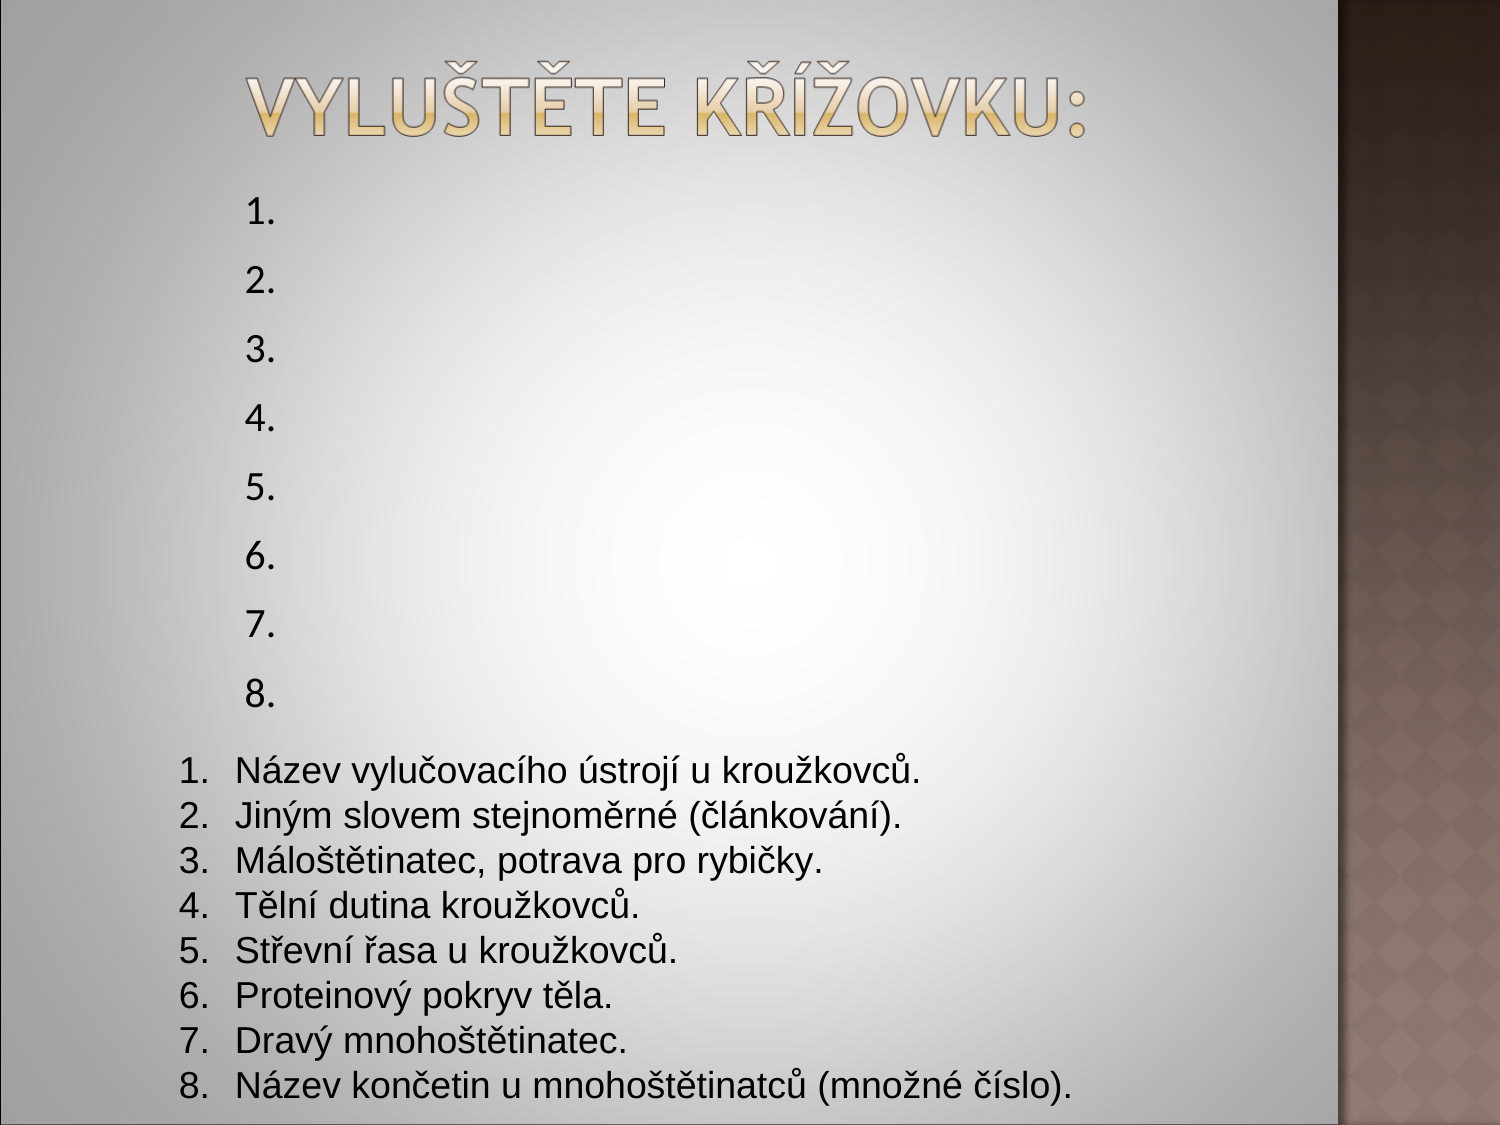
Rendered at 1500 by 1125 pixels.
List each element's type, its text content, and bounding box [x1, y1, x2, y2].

table_cell [858, 314, 910, 382]
table_cell [286, 520, 338, 589]
table_cell [807, 451, 858, 520]
table_cell 6. [234, 520, 286, 589]
table_cell 8. [234, 658, 286, 727]
table_cell [1014, 589, 1066, 658]
table_cell [910, 382, 962, 451]
table_cell [807, 520, 858, 589]
table_cell [338, 658, 390, 727]
table_cell [338, 520, 390, 589]
table_cell [962, 451, 1014, 520]
table_cell [442, 245, 494, 314]
table_cell [754, 245, 807, 314]
table_cell [910, 451, 962, 520]
table_cell [442, 382, 494, 451]
table_cell [754, 589, 807, 658]
table_cell [807, 658, 858, 727]
table_cell [390, 314, 442, 382]
table_cell 4. [234, 382, 286, 451]
table_cell [702, 520, 754, 589]
picture [0, 0, 1500, 1125]
table_header [858, 176, 910, 245]
table_cell [390, 382, 442, 451]
table_cell [962, 245, 1014, 314]
table_cell [442, 314, 494, 382]
table_cell [598, 589, 650, 658]
table_cell [962, 520, 1014, 589]
table_cell [1014, 520, 1066, 589]
table_cell [858, 245, 910, 314]
table_cell [598, 245, 650, 314]
table_cell [442, 589, 494, 658]
table_cell [650, 314, 702, 382]
table_header [286, 176, 338, 245]
table_cell [598, 382, 650, 451]
table_header [494, 176, 546, 245]
table_cell [494, 245, 546, 314]
table_header [546, 176, 598, 245]
text_box Název vylučovacího ústrojí u kroužkovců. Jiným slovem stejnoměrné (článkování). Máloštětinatec, potrava pro rybičky. Tělní dutina kroužkovců. Střevní řasa u kroužkovců. Proteinový pokryv těla. Dravý mnohoštětinatec. Název končetin u mnohoštětinatců (množné číslo). [164, 738, 1184, 1125]
table_cell [494, 451, 546, 520]
table_header [962, 176, 1014, 245]
table_cell [807, 245, 858, 314]
table_cell [910, 245, 962, 314]
table_cell [286, 658, 338, 727]
table_cell [390, 589, 442, 658]
table_cell [702, 314, 754, 382]
table_cell [807, 589, 858, 658]
table_header [390, 176, 442, 245]
table_cell [962, 382, 1014, 451]
table_cell [754, 658, 807, 727]
table_cell [1014, 382, 1066, 451]
table_cell [390, 658, 442, 727]
table_cell [702, 451, 754, 520]
table_cell [858, 382, 910, 451]
table_cell [546, 245, 598, 314]
table_cell [858, 589, 910, 658]
table_cell [286, 589, 338, 658]
table_cell [962, 658, 1014, 727]
table_cell [390, 520, 442, 589]
table_cell [650, 589, 702, 658]
table_cell [338, 382, 390, 451]
table_cell [858, 451, 910, 520]
table_cell [650, 520, 702, 589]
table_cell 2. [234, 245, 286, 314]
table_cell [650, 382, 702, 451]
table_header [702, 176, 754, 245]
table_cell [1014, 314, 1066, 382]
table_cell [962, 589, 1014, 658]
table_cell [702, 245, 754, 314]
table_cell [598, 451, 650, 520]
table_cell [962, 314, 1014, 382]
table_header [598, 176, 650, 245]
table_cell [390, 245, 442, 314]
table_cell [338, 245, 390, 314]
table_cell [338, 589, 390, 658]
table_cell [754, 451, 807, 520]
table_cell [650, 658, 702, 727]
table_header [650, 176, 702, 245]
table_cell [286, 451, 338, 520]
table_cell [286, 382, 338, 451]
table_cell [494, 314, 546, 382]
table_cell 3. [234, 314, 286, 382]
table_cell [910, 520, 962, 589]
table_cell [910, 589, 962, 658]
table_cell [494, 658, 546, 727]
table_header [338, 176, 390, 245]
table_header [910, 176, 962, 245]
table_cell [546, 589, 598, 658]
table_cell [1014, 658, 1066, 727]
table_cell [858, 658, 910, 727]
table_cell [702, 658, 754, 727]
table_cell [1014, 451, 1066, 520]
table_cell [650, 245, 702, 314]
table_cell [910, 658, 962, 727]
table_cell [807, 382, 858, 451]
table_header 1. [234, 176, 286, 245]
table_cell [494, 589, 546, 658]
table_cell [442, 658, 494, 727]
table_cell [754, 314, 807, 382]
table_cell [546, 658, 598, 727]
table_cell [494, 520, 546, 589]
table_header [1014, 176, 1066, 245]
table_cell [546, 314, 598, 382]
table_header [807, 176, 858, 245]
table_cell [546, 520, 598, 589]
table_cell [390, 451, 442, 520]
table_header [754, 176, 807, 245]
table_cell [546, 451, 598, 520]
table_cell [702, 589, 754, 658]
table_cell 7. [234, 589, 286, 658]
table_cell [858, 520, 910, 589]
table_cell [494, 382, 546, 451]
table_cell [546, 382, 598, 451]
table_cell [286, 314, 338, 382]
text_box [73, 34, 1265, 154]
table_cell [598, 520, 650, 589]
table_cell [650, 451, 702, 520]
table_cell [442, 520, 494, 589]
table_cell [598, 658, 650, 727]
table_cell [338, 314, 390, 382]
table_cell [338, 451, 390, 520]
table_cell [286, 245, 338, 314]
table_cell [1014, 245, 1066, 314]
table_header [442, 176, 494, 245]
table_cell [598, 314, 650, 382]
table_cell [754, 382, 807, 451]
table_cell [807, 314, 858, 382]
table_cell 5. [234, 451, 286, 520]
table_cell [910, 314, 962, 382]
table_cell [754, 520, 807, 589]
table_cell [702, 382, 754, 451]
table_cell [442, 451, 494, 520]
